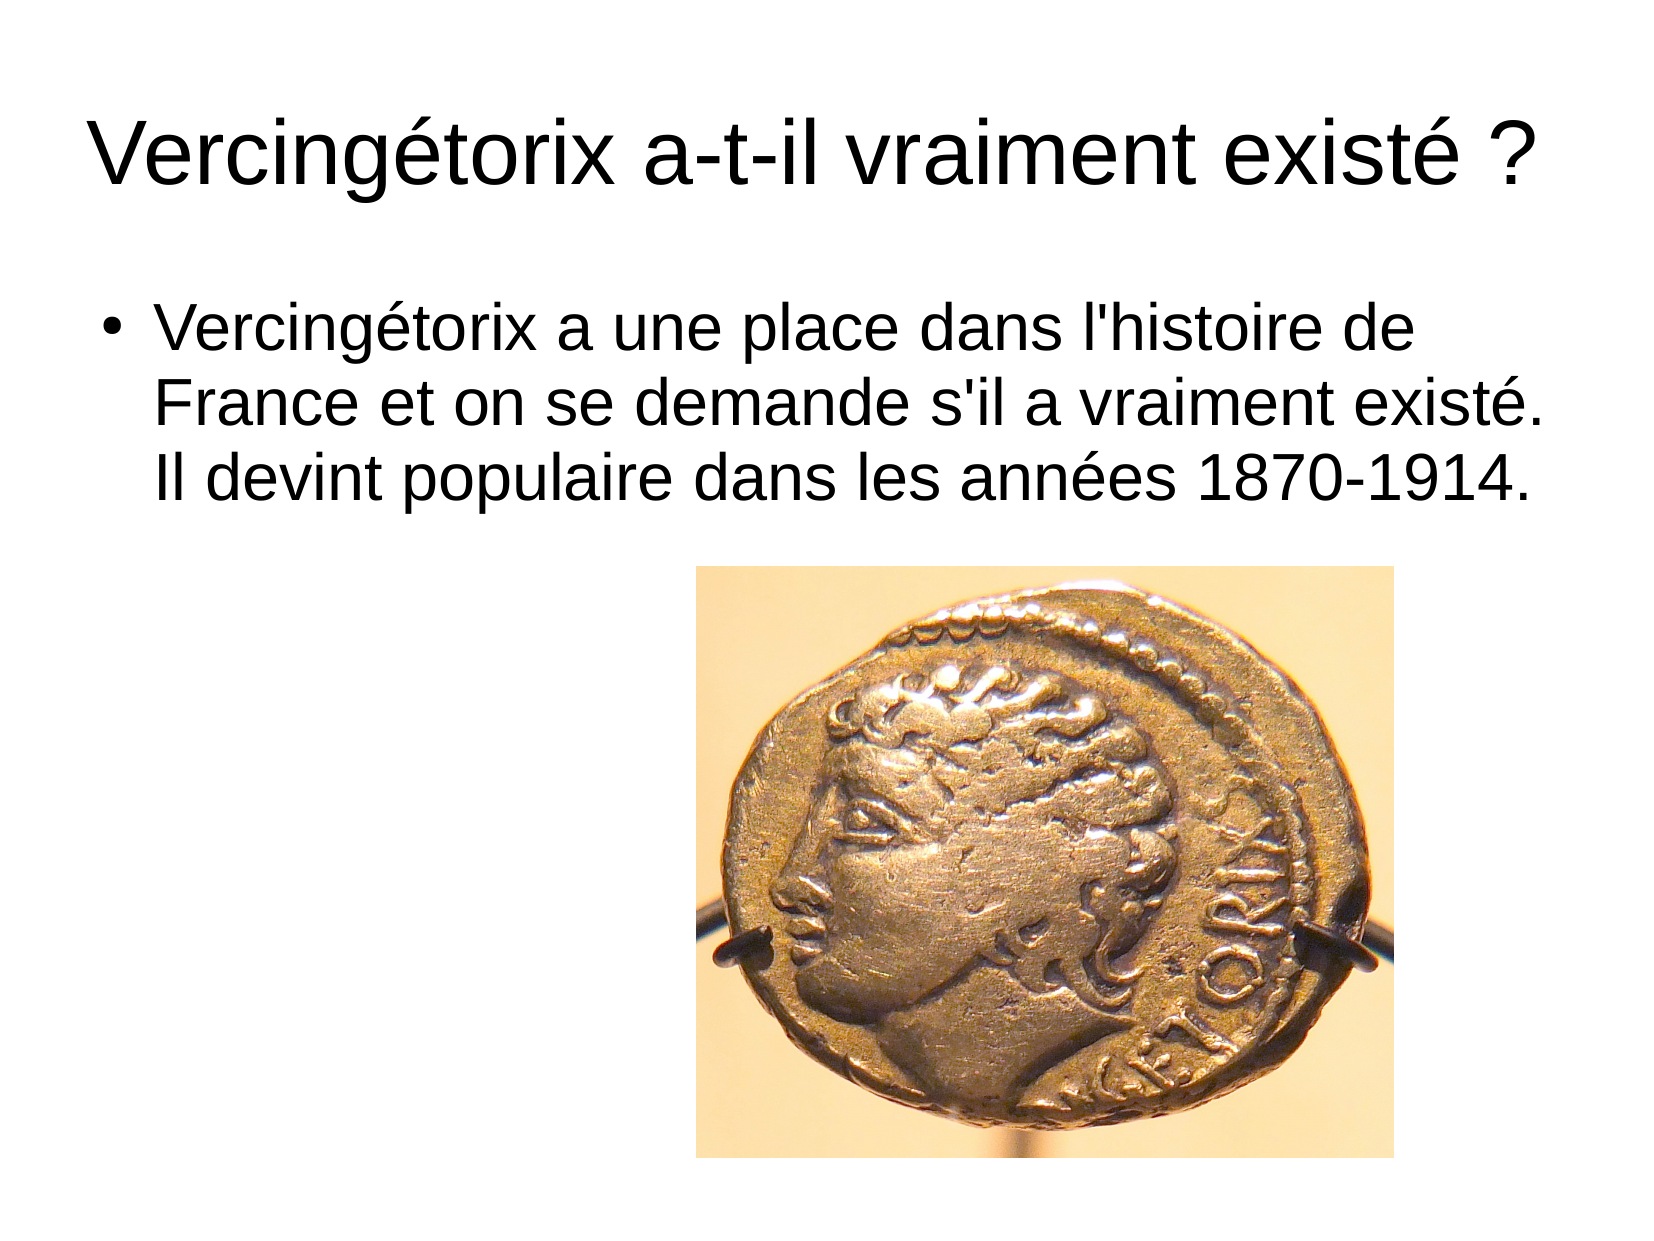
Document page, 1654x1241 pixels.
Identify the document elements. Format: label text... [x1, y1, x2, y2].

title Vercingétorix a-t-il vraiment existé ? [82, 49, 1571, 257]
list Vercingétorix a une place dans l'histoire de France et on se demande s'il a vraiment existé. Il devint populaire dans les années 1870-1914. [82, 290, 1571, 1010]
picture [696, 566, 1394, 1158]
